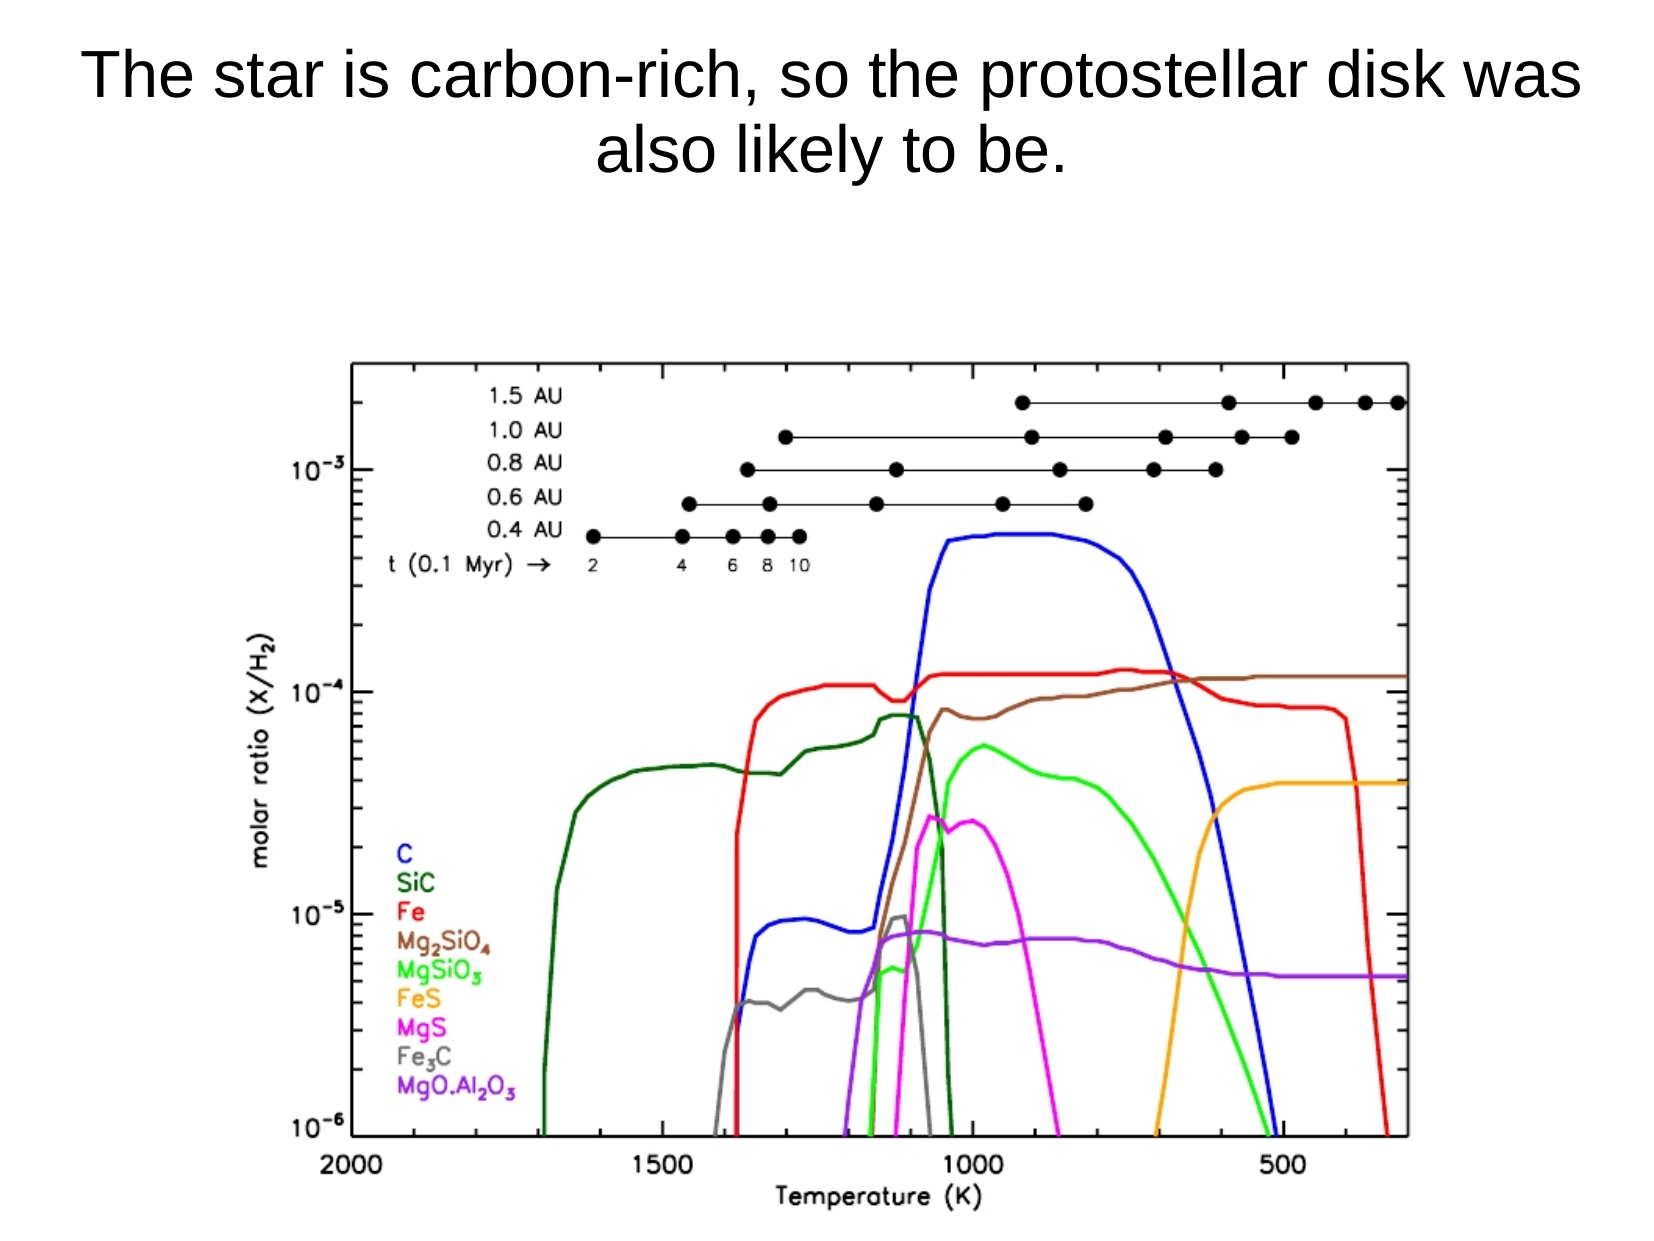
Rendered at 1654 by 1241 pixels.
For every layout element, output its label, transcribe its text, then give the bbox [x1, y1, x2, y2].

text_box The star is carbon-rich, so the protostellar disk was also likely to be. [30, 30, 1636, 195]
picture [216, 329, 1456, 1215]
